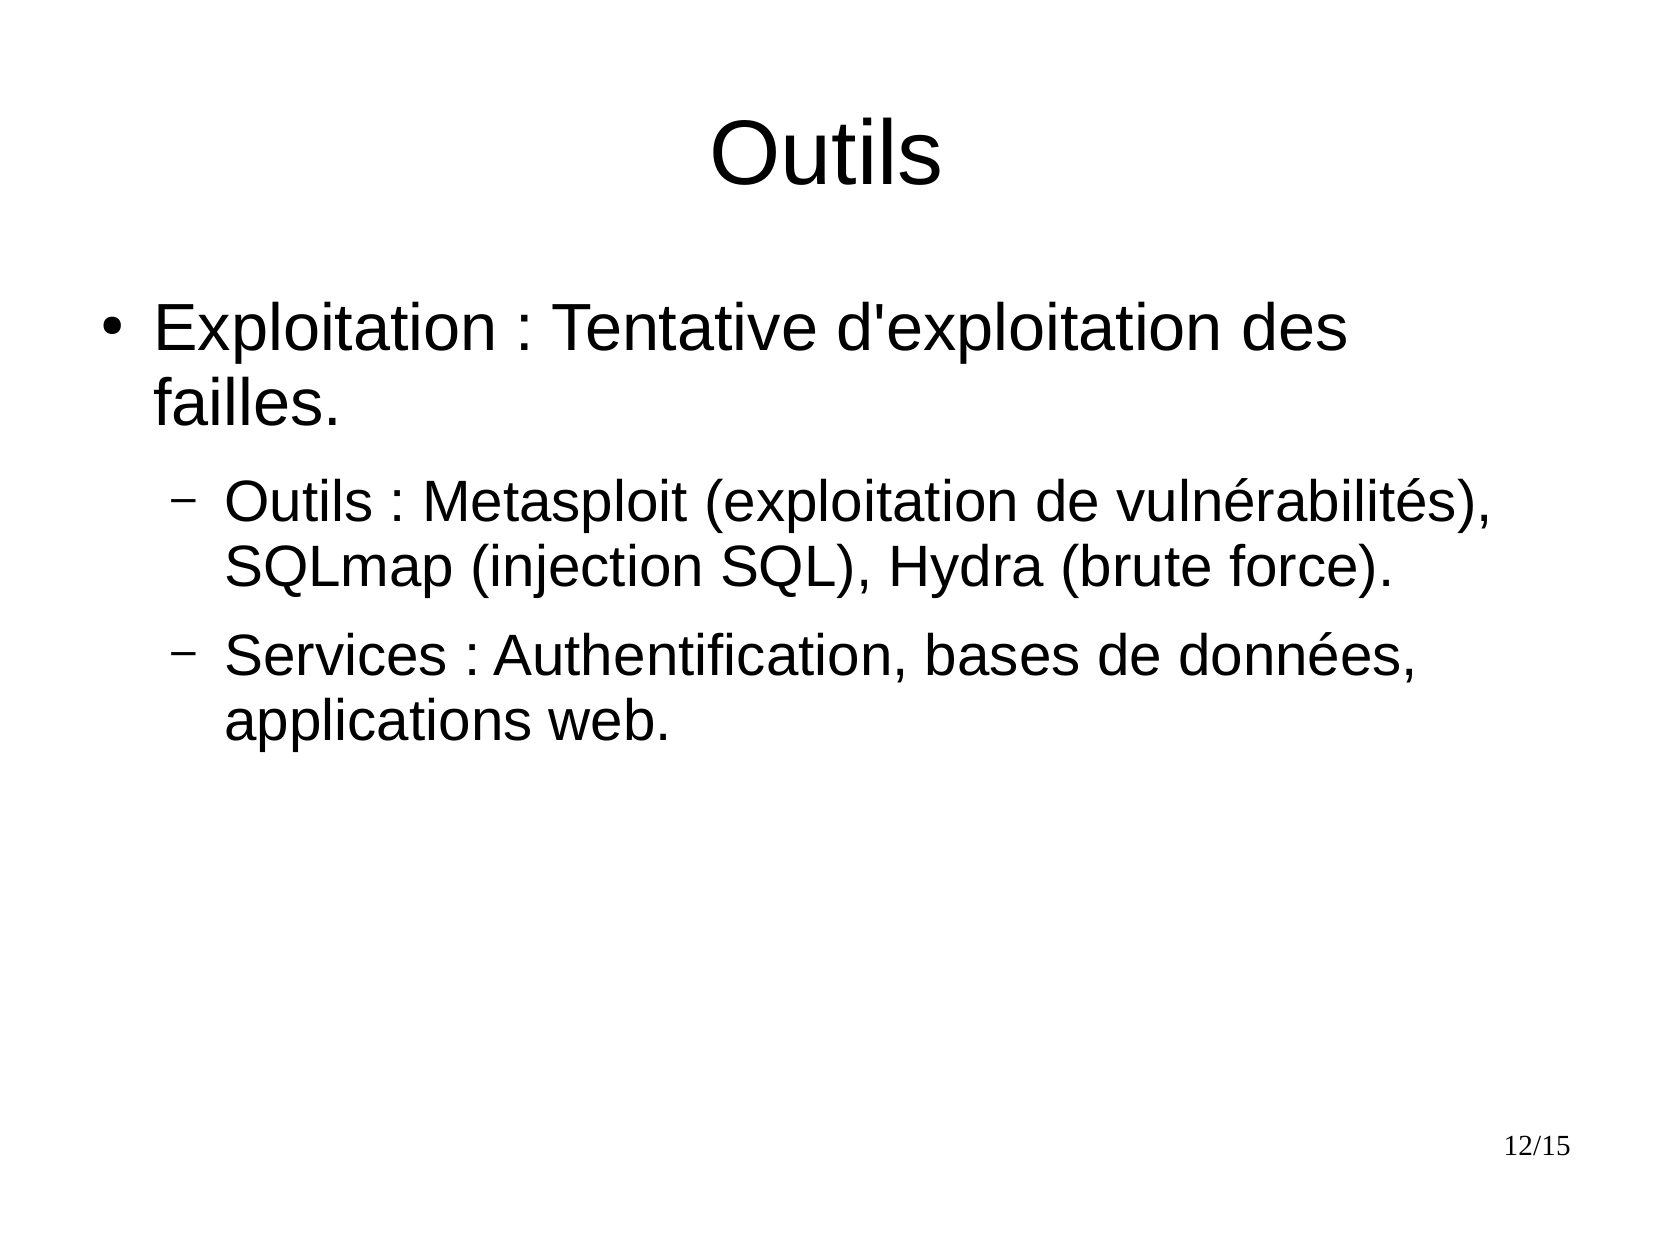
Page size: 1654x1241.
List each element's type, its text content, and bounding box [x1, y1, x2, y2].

title Outils [82, 49, 1571, 257]
list Exploitation : Tentative d'exploitation des failles. Outils : Metasploit (exploitation de vulnérabilités), SQLmap (injection SQL), Hydra (brute force). Services : Authentification, bases de données, applications web. [82, 290, 1538, 1010]
